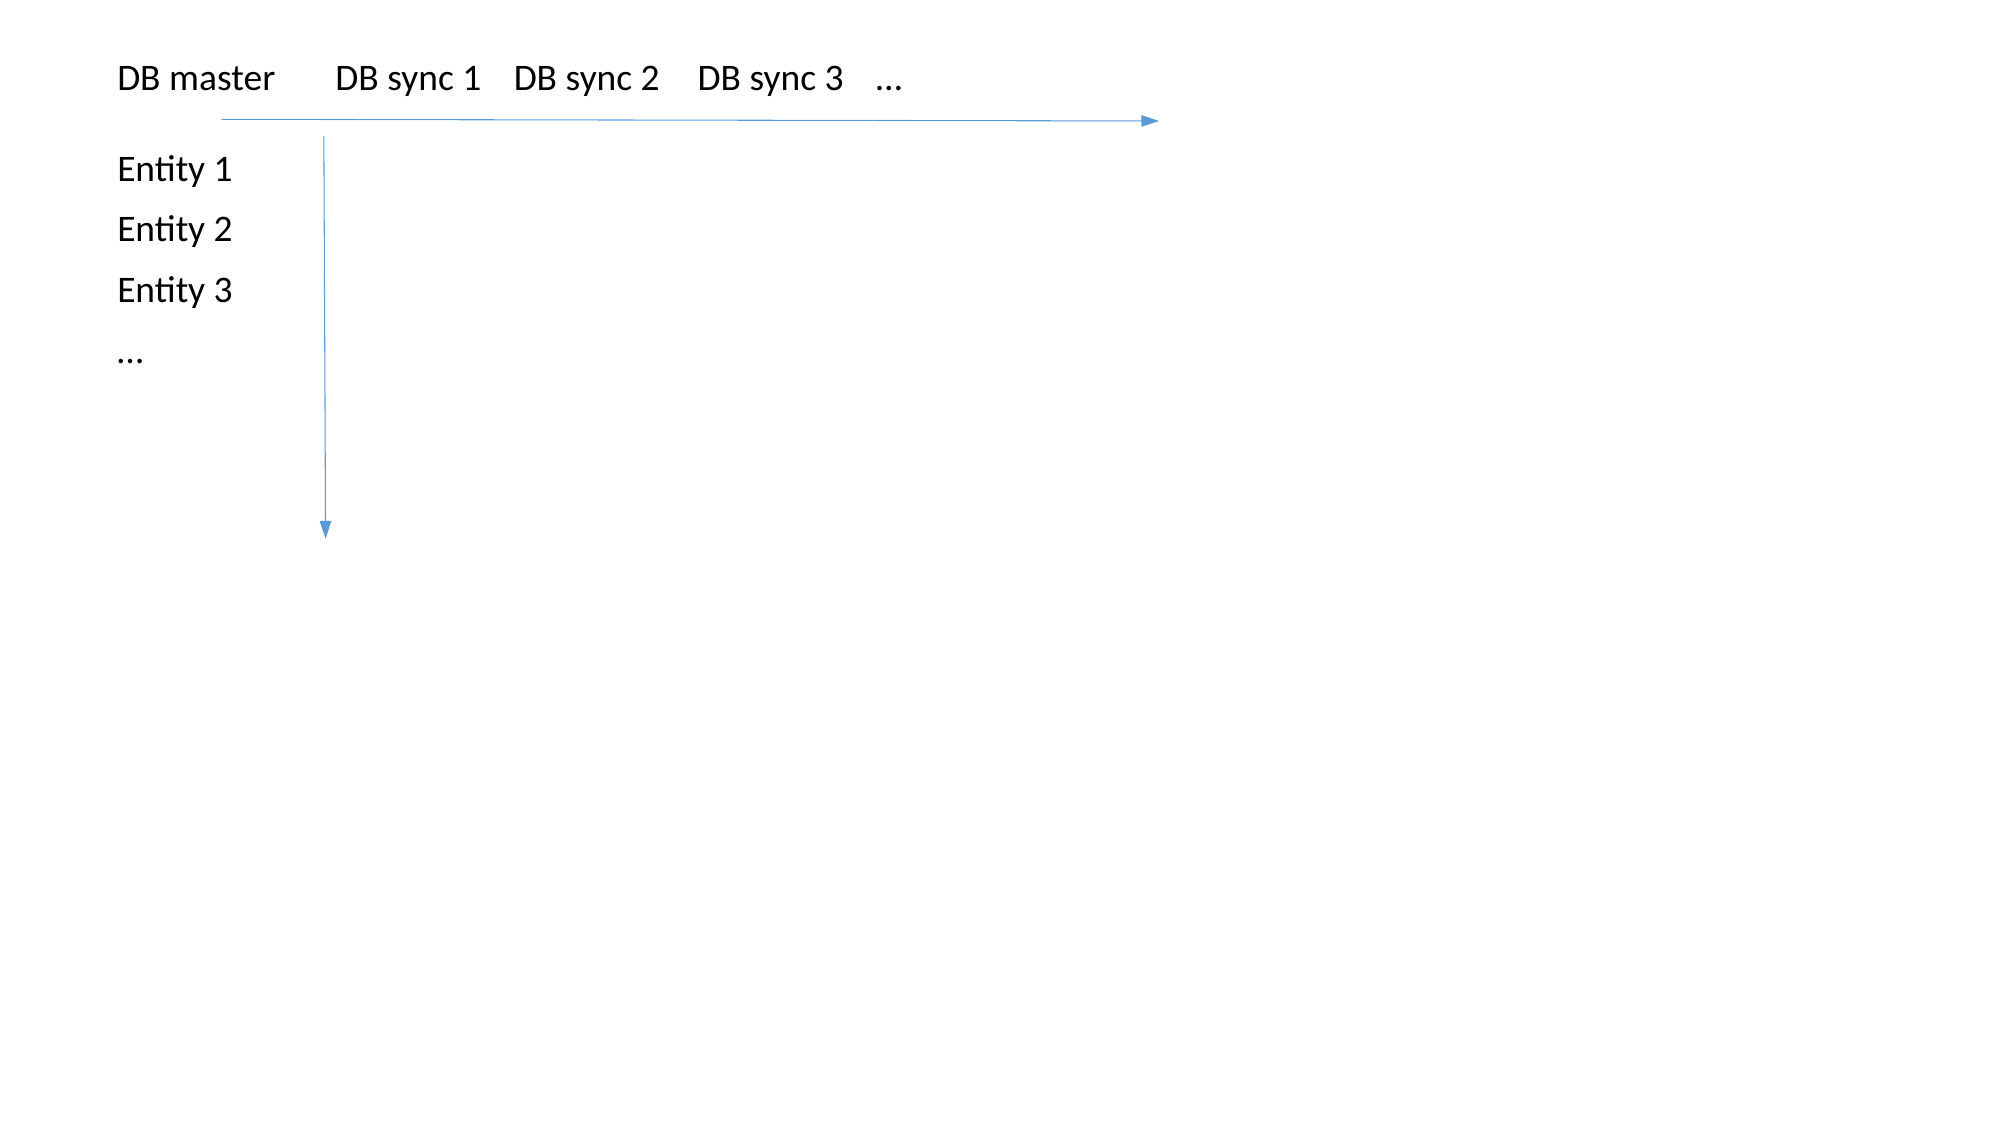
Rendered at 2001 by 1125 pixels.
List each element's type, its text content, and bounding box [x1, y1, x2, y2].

text_box … [861, 45, 1070, 106]
text_box DB master [102, 45, 311, 107]
text_box … [102, 318, 311, 379]
text_box Entity 3 [102, 257, 311, 318]
text_box DB sync 2 [498, 45, 682, 106]
text_box Entity 1 [102, 136, 311, 196]
text_box Entity 2 [102, 196, 311, 257]
text_box DB sync 1 [320, 45, 498, 106]
text_box DB sync 3 [682, 45, 861, 106]
